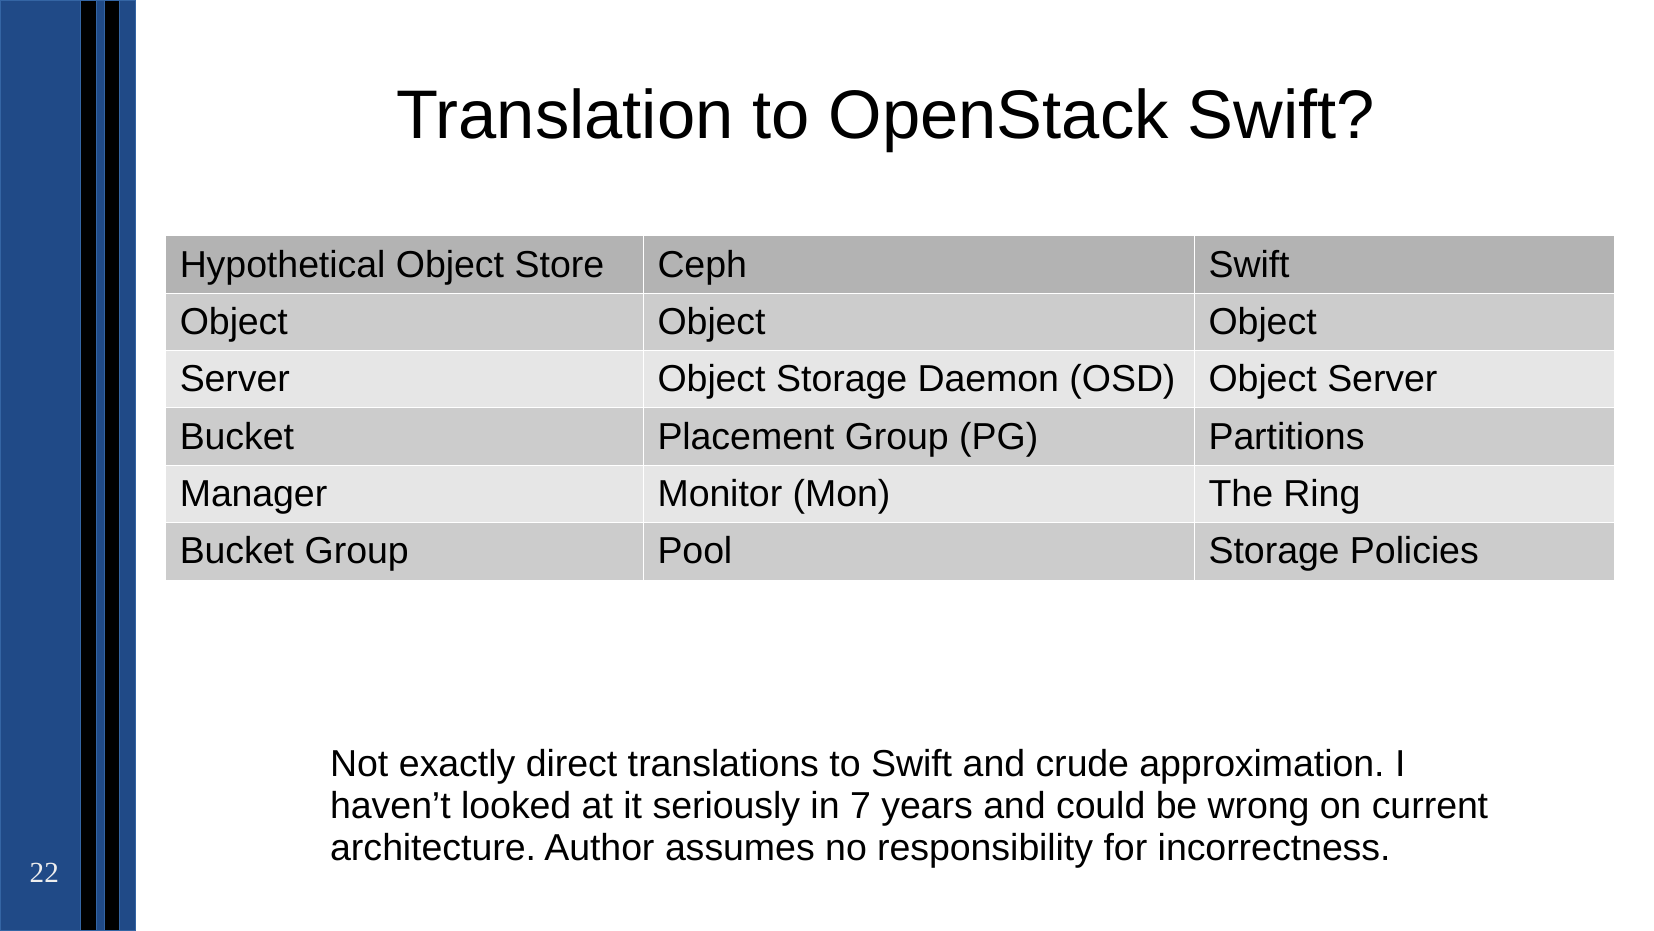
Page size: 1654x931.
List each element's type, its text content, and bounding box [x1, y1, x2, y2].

table_cell Object Server [1195, 351, 1614, 407]
table_cell Object Storage Daemon (OSD) [644, 351, 1194, 407]
table_cell Partitions [1195, 408, 1614, 465]
table_cell Object [644, 294, 1194, 350]
table_header Hypothetical Object Store [166, 236, 643, 293]
table_header Swift [1195, 236, 1614, 293]
table_cell Object [166, 294, 643, 350]
table_cell Storage Policies [1195, 523, 1614, 580]
text_box Not exactly direct translations to Swift and crude approximation. I haven’t looked at it seriously in 7 years and could be wrong on current architecture. Author assumes no responsibility for incorrectness. [315, 735, 1516, 918]
table_cell The Ring [1195, 466, 1614, 522]
table_cell Manager [166, 466, 643, 522]
table_cell Monitor (Mon) [644, 466, 1194, 522]
table_cell Object [1195, 294, 1614, 350]
table_cell Pool [644, 523, 1194, 580]
table_cell Server [166, 351, 643, 407]
table_cell Bucket Group [166, 523, 643, 580]
title Translation to OpenStack Swift? [141, 37, 1630, 193]
table_cell Bucket [166, 408, 643, 465]
table_cell Placement Group (PG) [644, 408, 1194, 465]
table_header Ceph [644, 236, 1194, 293]
